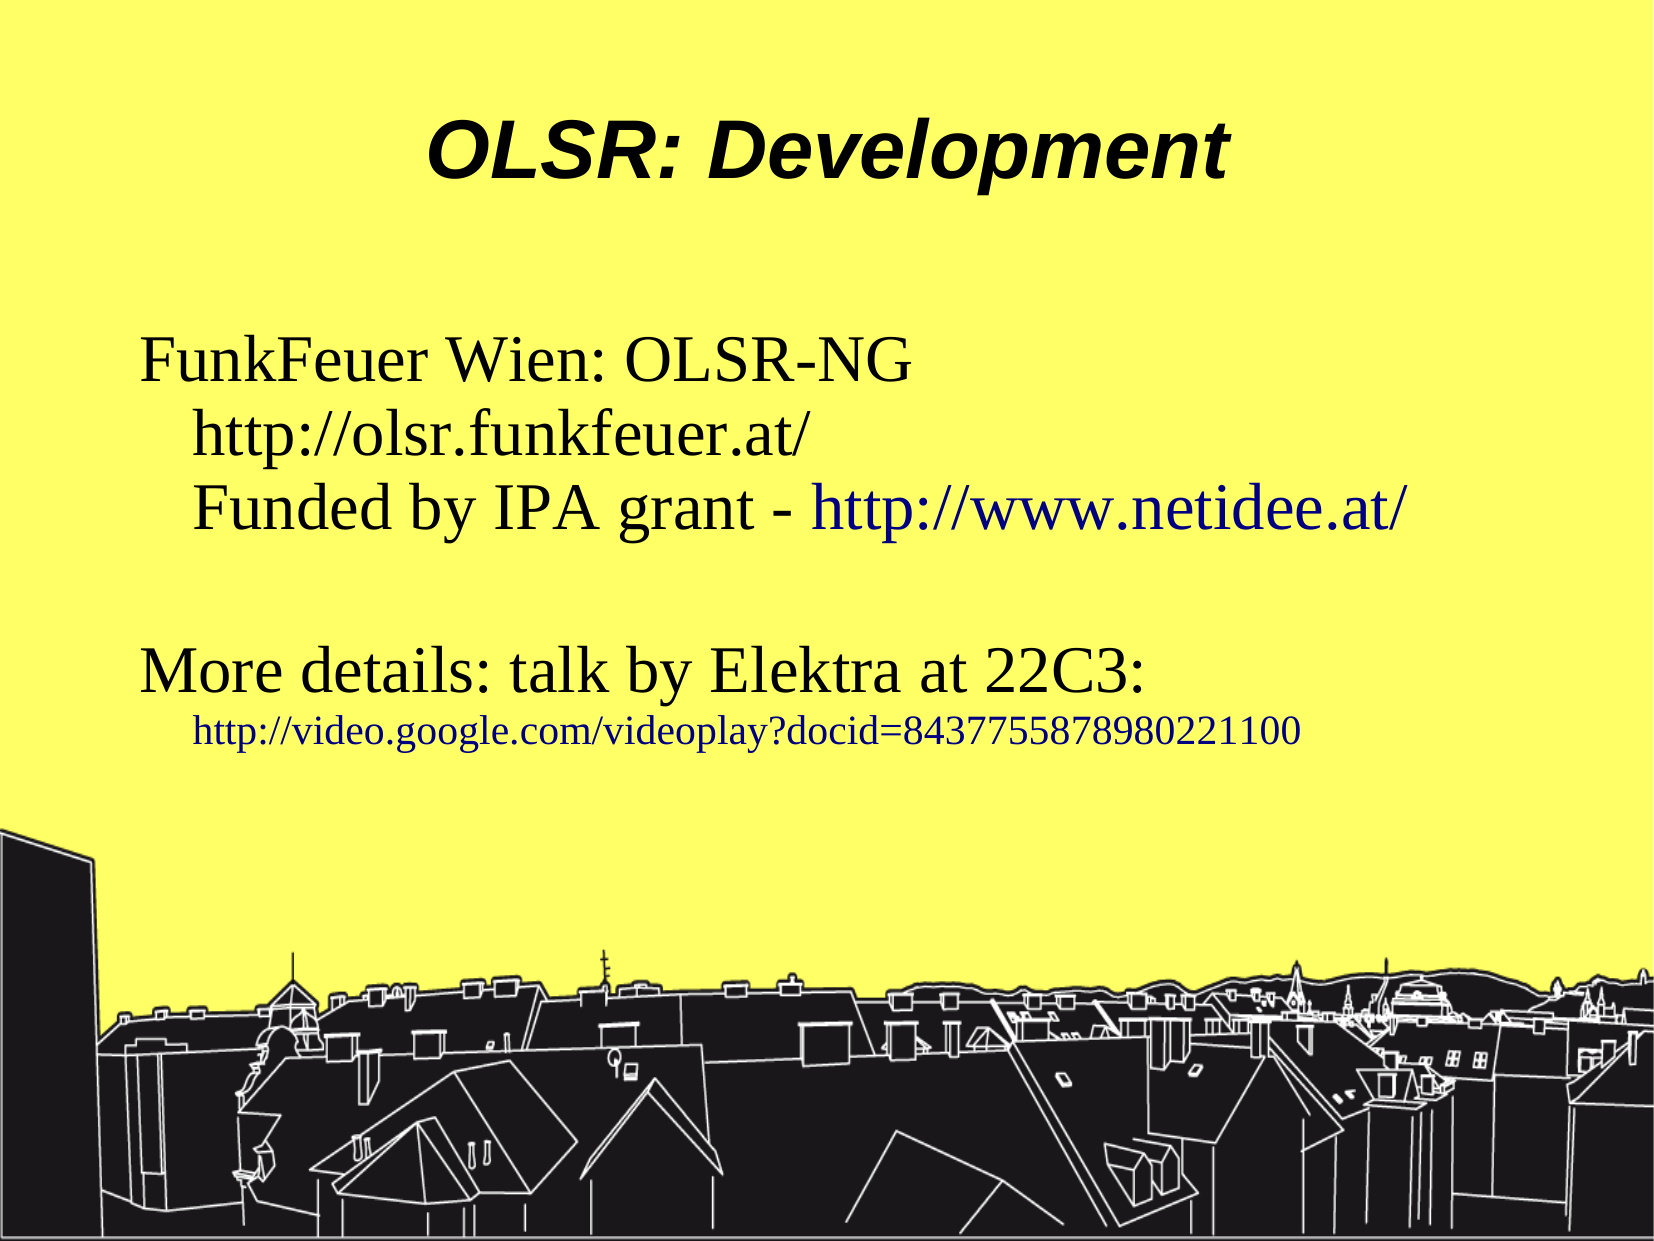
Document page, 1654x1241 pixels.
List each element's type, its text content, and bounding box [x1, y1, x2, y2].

title OLSR: Development [121, 46, 1534, 254]
list FunkFeuer Wien: OLSR-NG http://olsr.funkfeuer.at/ Funded by IPA grant - http://www.netidee.at/ More details: talk by Elektra at 22C3: http://video.google.com/videoplay?docid=8437755878980221100 [121, 322, 1561, 1118]
picture [0, 827, 1654, 1241]
